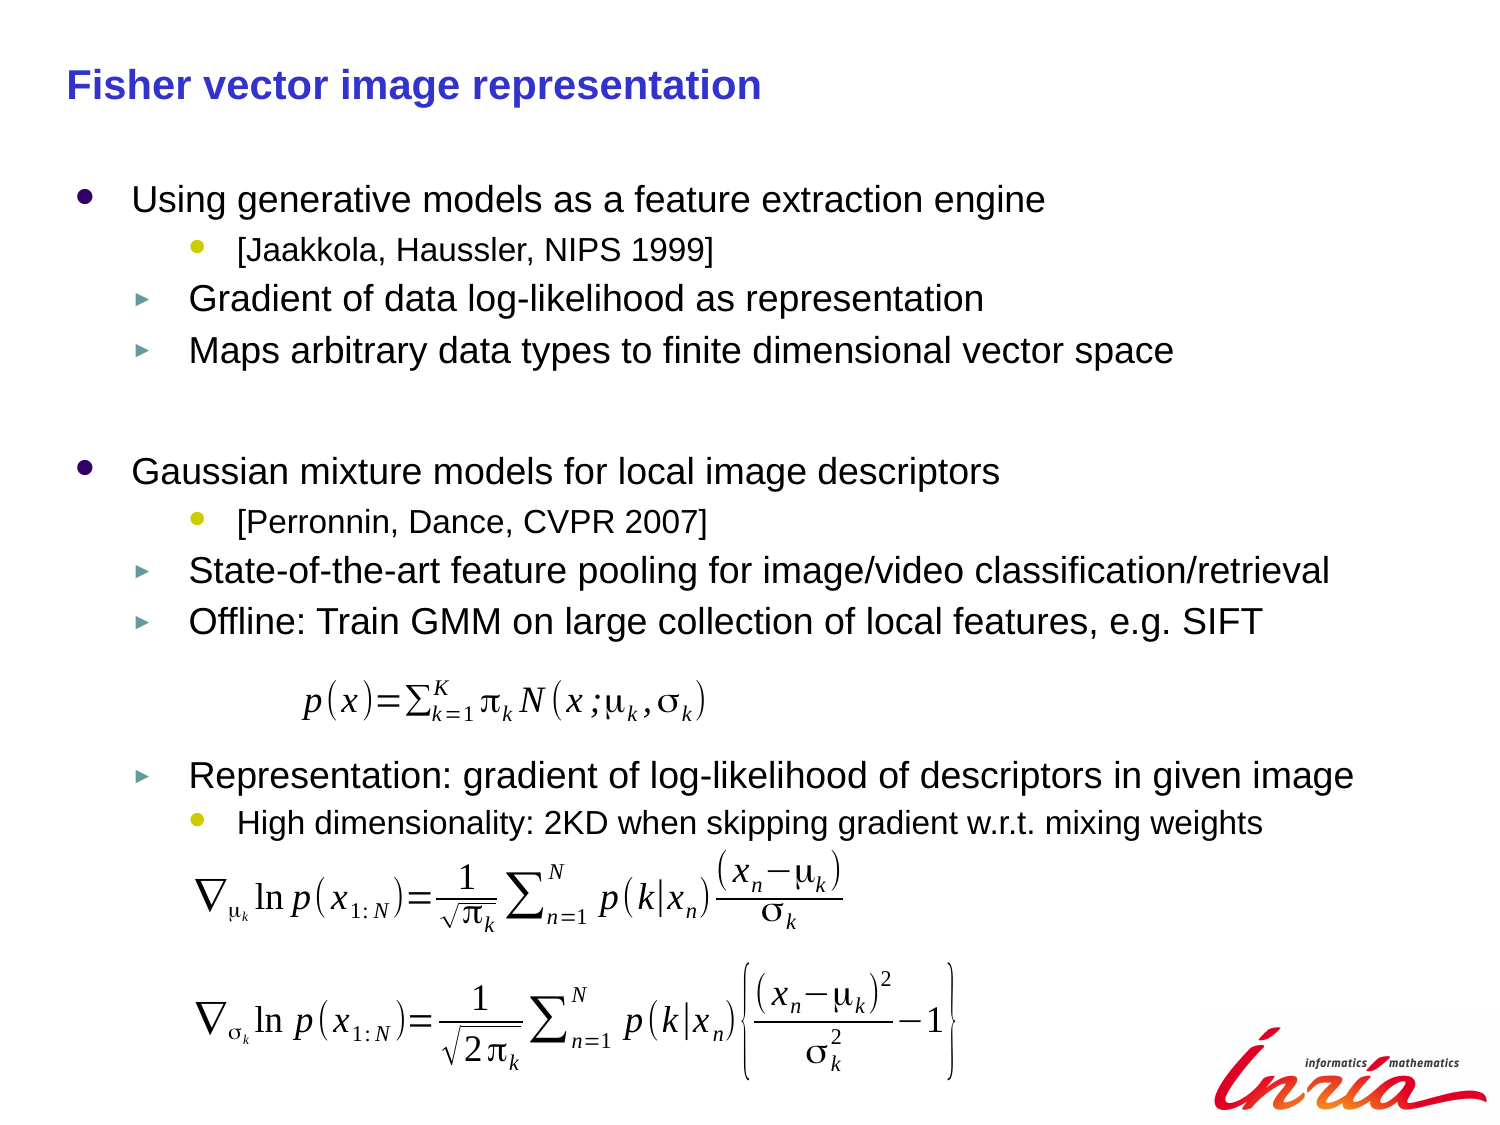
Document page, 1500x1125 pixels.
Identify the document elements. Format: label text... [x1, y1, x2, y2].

chart [294, 674, 713, 727]
chart [187, 848, 851, 938]
title Fisher vector image representation [51, 46, 1459, 123]
picture [1200, 1012, 1500, 1125]
list Using generative models as a feature extraction engine [Jaakkola, Haussler, NIPS 1999] Gradient of data log-likelihood as representation Maps arbitrary data types to finite dimensional vector space Gaussian mixture models for local image descriptors [Perronnin, Dance, CVPR 2007] State-of-the-art feature pooling for image/video classification/retrieval Offline: Train GMM on large collection of local features, e.g. SIFT Representation: gradient of log-likelihood of descriptors in given image High dimensionality: 2KD when skipping gradient w.r.t. mixing weights [75, 178, 1425, 971]
chart [187, 960, 967, 1083]
